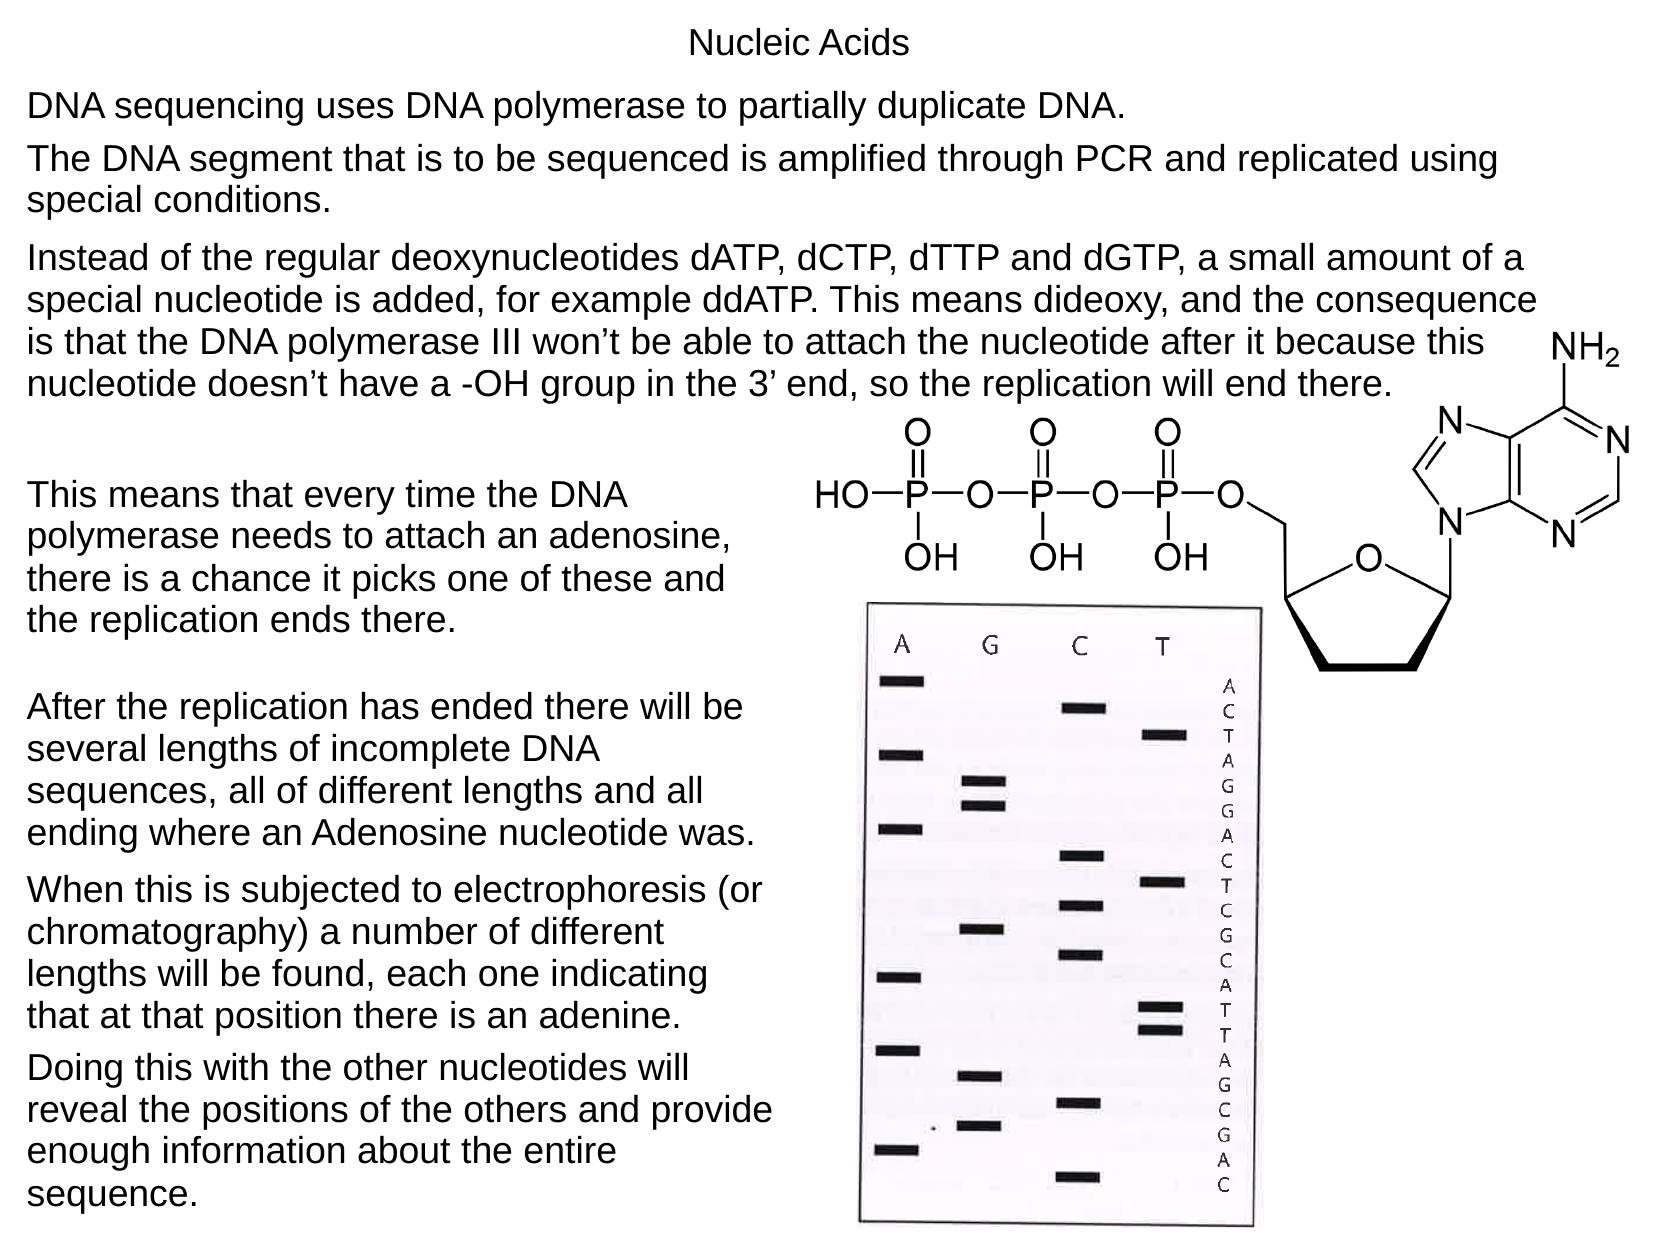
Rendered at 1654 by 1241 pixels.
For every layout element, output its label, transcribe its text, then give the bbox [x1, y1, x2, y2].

picture [803, 318, 1642, 1229]
text_box Doing this with the other nucleotides will reveal the positions of the others and provide enough information about the entire sequence. [11, 1038, 792, 1222]
text_box When this is subjected to electrophoresis (or chromatography) a number of different lengths will be found, each one indicating that at that position there is an adenine. [11, 861, 792, 1038]
text_box Instead of the regular deoxynucleotides dATP, dCTP, dTTP and dGTP, a small amount of a special nucleotide is added, for example ddATP. This means dideoxy, and the consequence is that the DNA polymerase III won’t be able to attach the nucleotide after it because this nucleotide doesn’t have a -OH group in the 3’ end, so the replication will end there. [11, 229, 1589, 413]
text_box After the replication has ended there will be several lengths of incomplete DNA sequences, all of different lengths and all ending where an Adenosine nucleotide was. [11, 678, 792, 861]
text_box The DNA segment that is to be sequenced is amplified through PCR and replicated using special conditions. [11, 129, 1595, 229]
text_box Nucleic Acids [673, 14, 1654, 71]
text_box This means that every time the DNA polymerase needs to attach an adenosine, there is a chance it picks one of these and the replication ends there. [11, 465, 792, 649]
text_box DNA sequencing uses DNA polymerase to partially duplicate DNA. [11, 76, 1607, 176]
